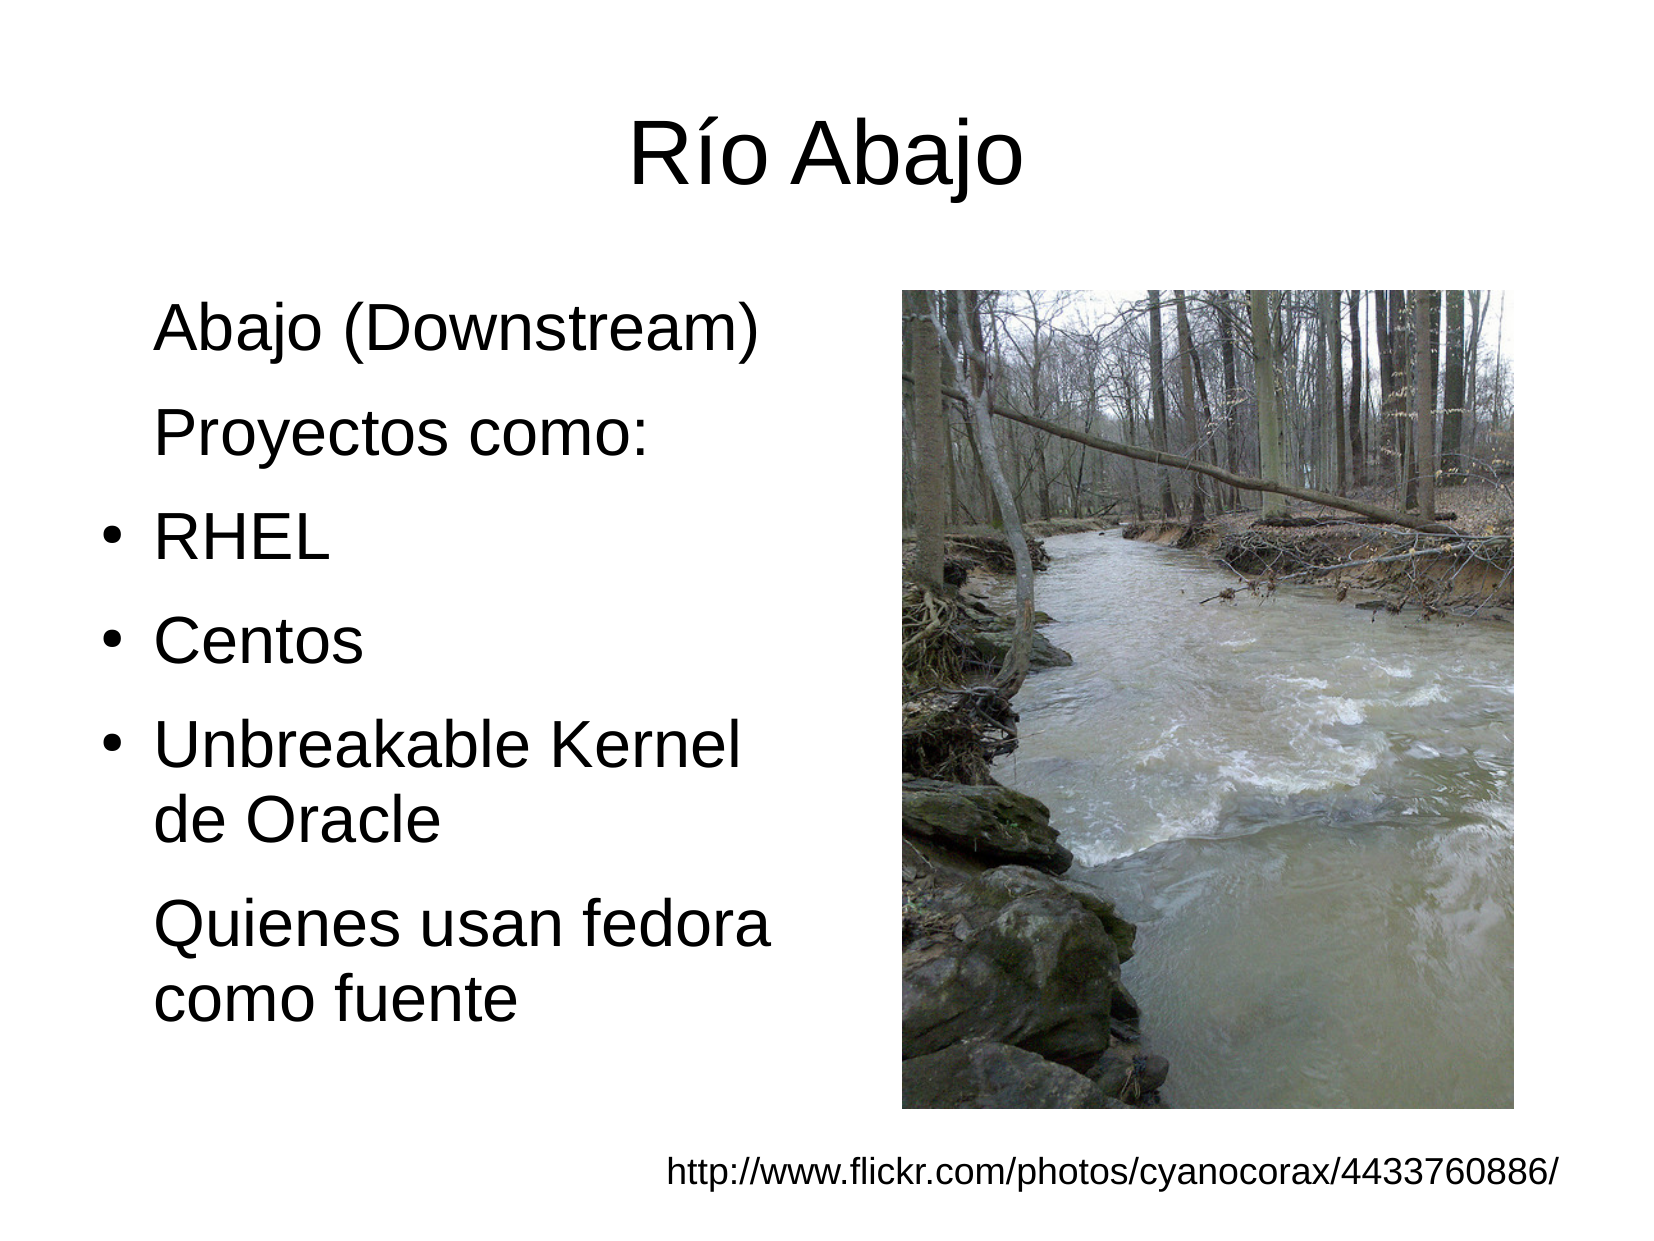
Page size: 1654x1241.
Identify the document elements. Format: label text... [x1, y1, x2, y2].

text_box http://www.flickr.com/photos/cyanocorax/4433760886/ [651, 1143, 1576, 1201]
title Río Abajo [82, 49, 1571, 257]
picture [902, 290, 1514, 1109]
list Abajo (Downstream) Proyectos como: RHEL Centos Unbreakable Kernel de Oracle Quienes usan fedora como fuente [82, 290, 809, 1109]
